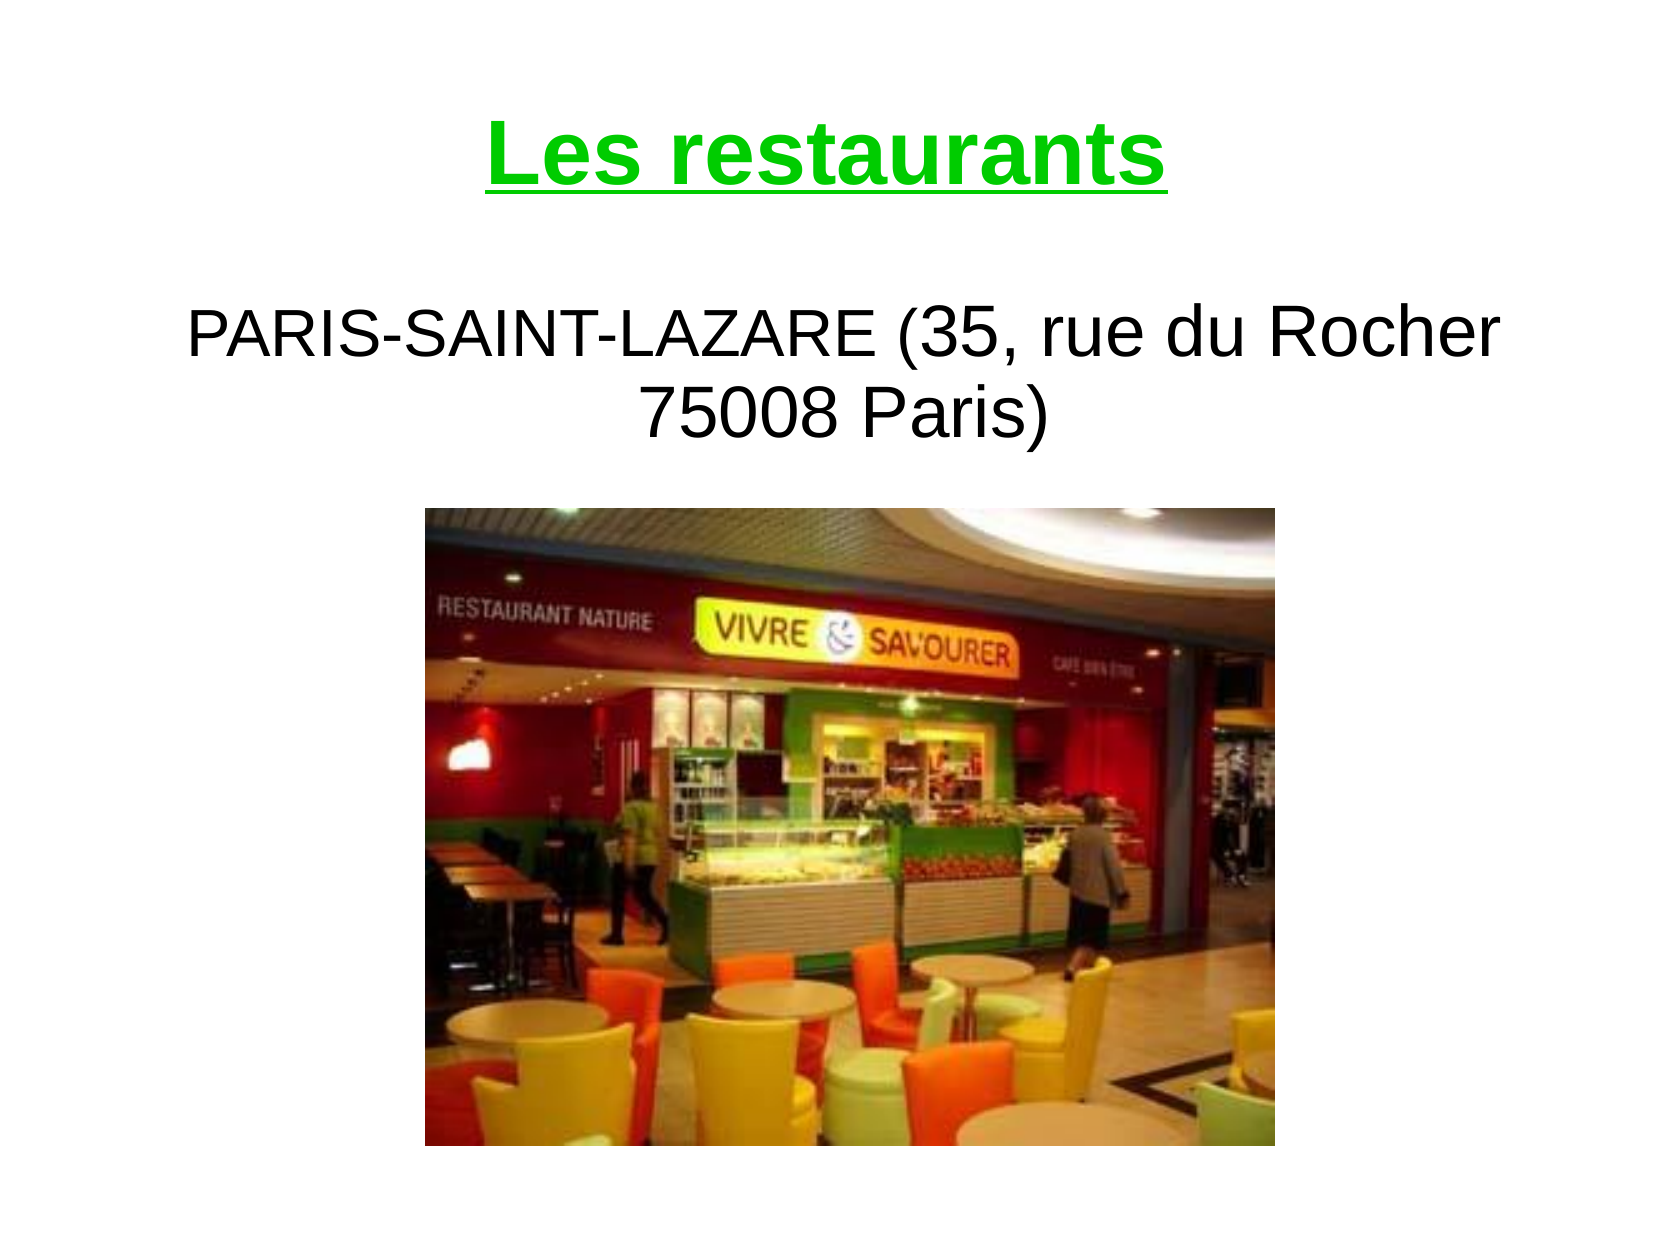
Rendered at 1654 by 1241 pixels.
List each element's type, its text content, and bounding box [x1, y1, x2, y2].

list PARIS-SAINT-LAZARE (35, rue du Rocher 75008 Paris) [82, 290, 1571, 1010]
title Les restaurants [82, 49, 1571, 257]
picture [425, 508, 1275, 1146]
